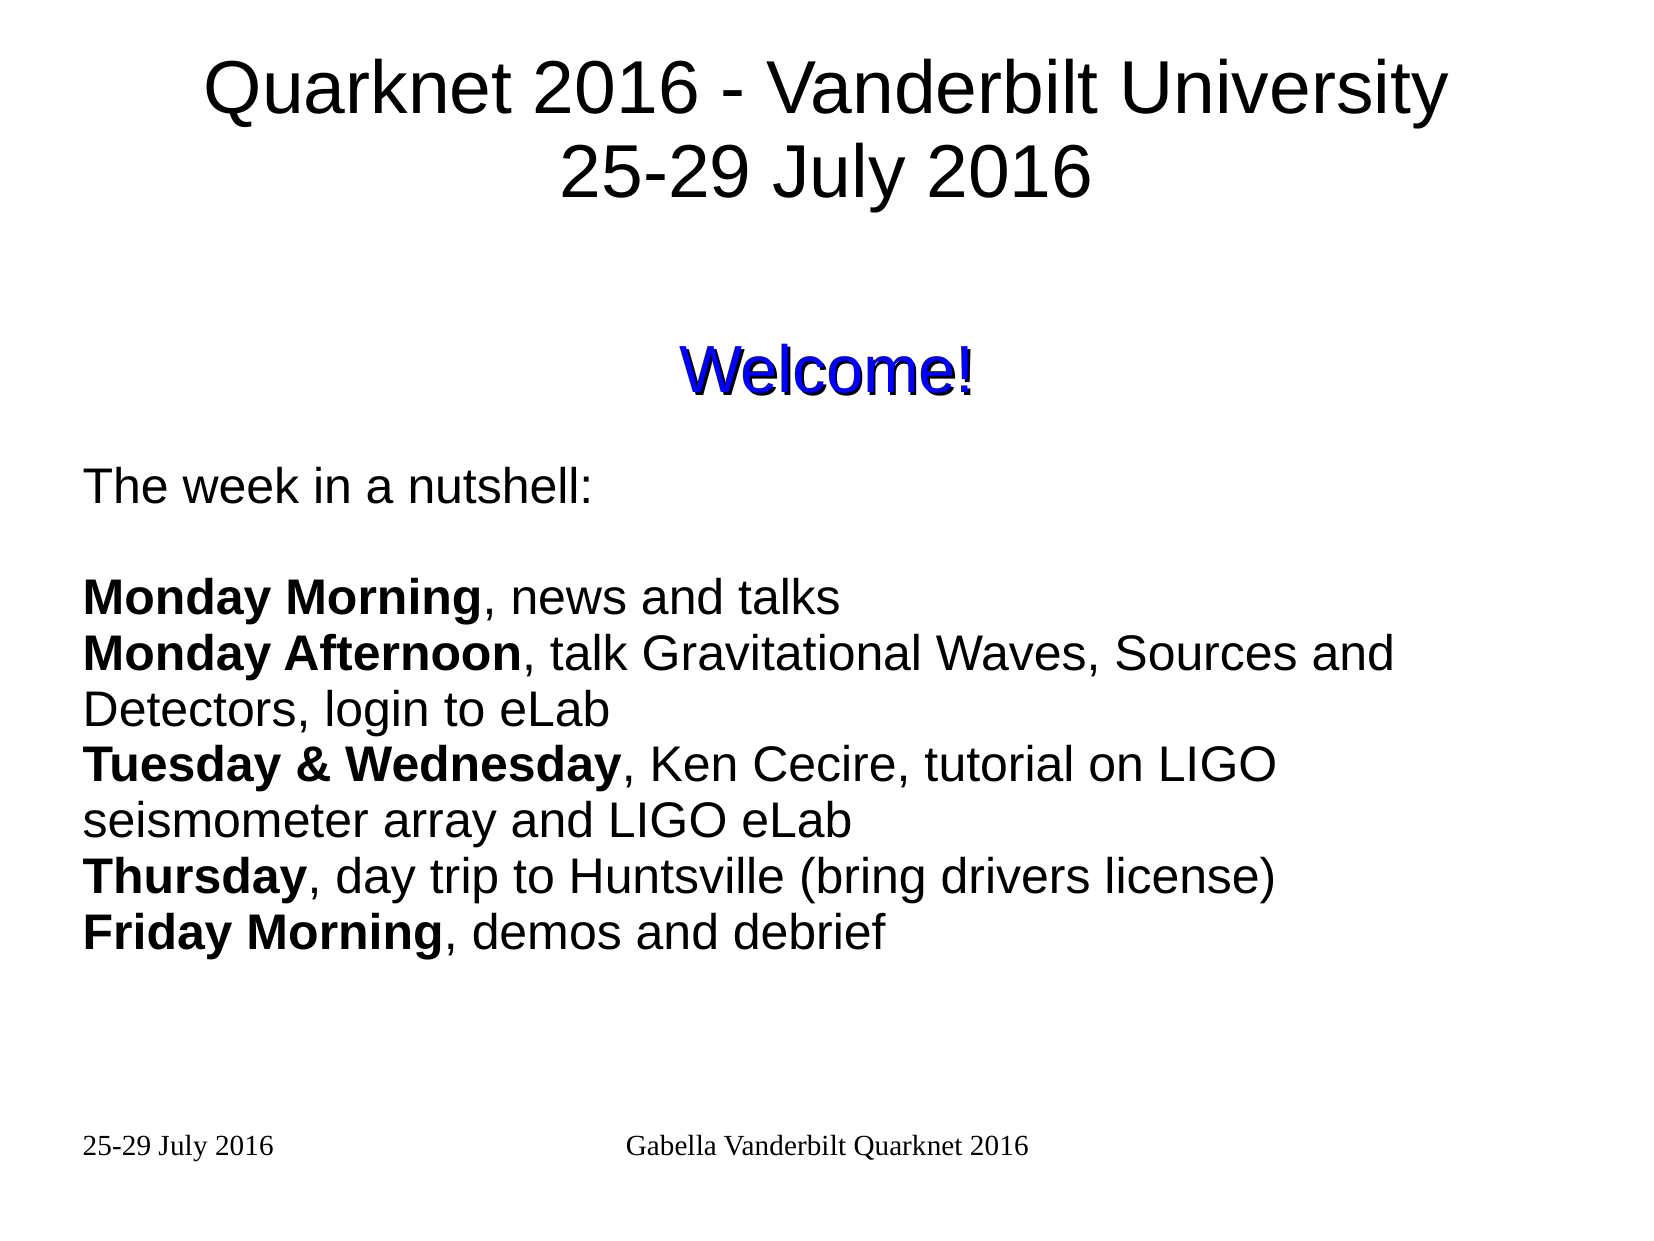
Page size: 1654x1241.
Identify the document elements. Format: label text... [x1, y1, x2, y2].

subtitle Welcome! The week in a nutshell: Monday Morning, news and talks Monday Afternoon, talk Gravitational Waves, Sources and Detectors, login to eLab Tuesday & Wednesday, Ken Cecire, tutorial on LIGO seismometer array and LIGO eLab Thursday, day trip to Huntsville (bring drivers license) Friday Morning, demos and debrief [82, 241, 1571, 1106]
title Quarknet 2016 - Vanderbilt University 25-29 July 2016 [82, 25, 1571, 233]
